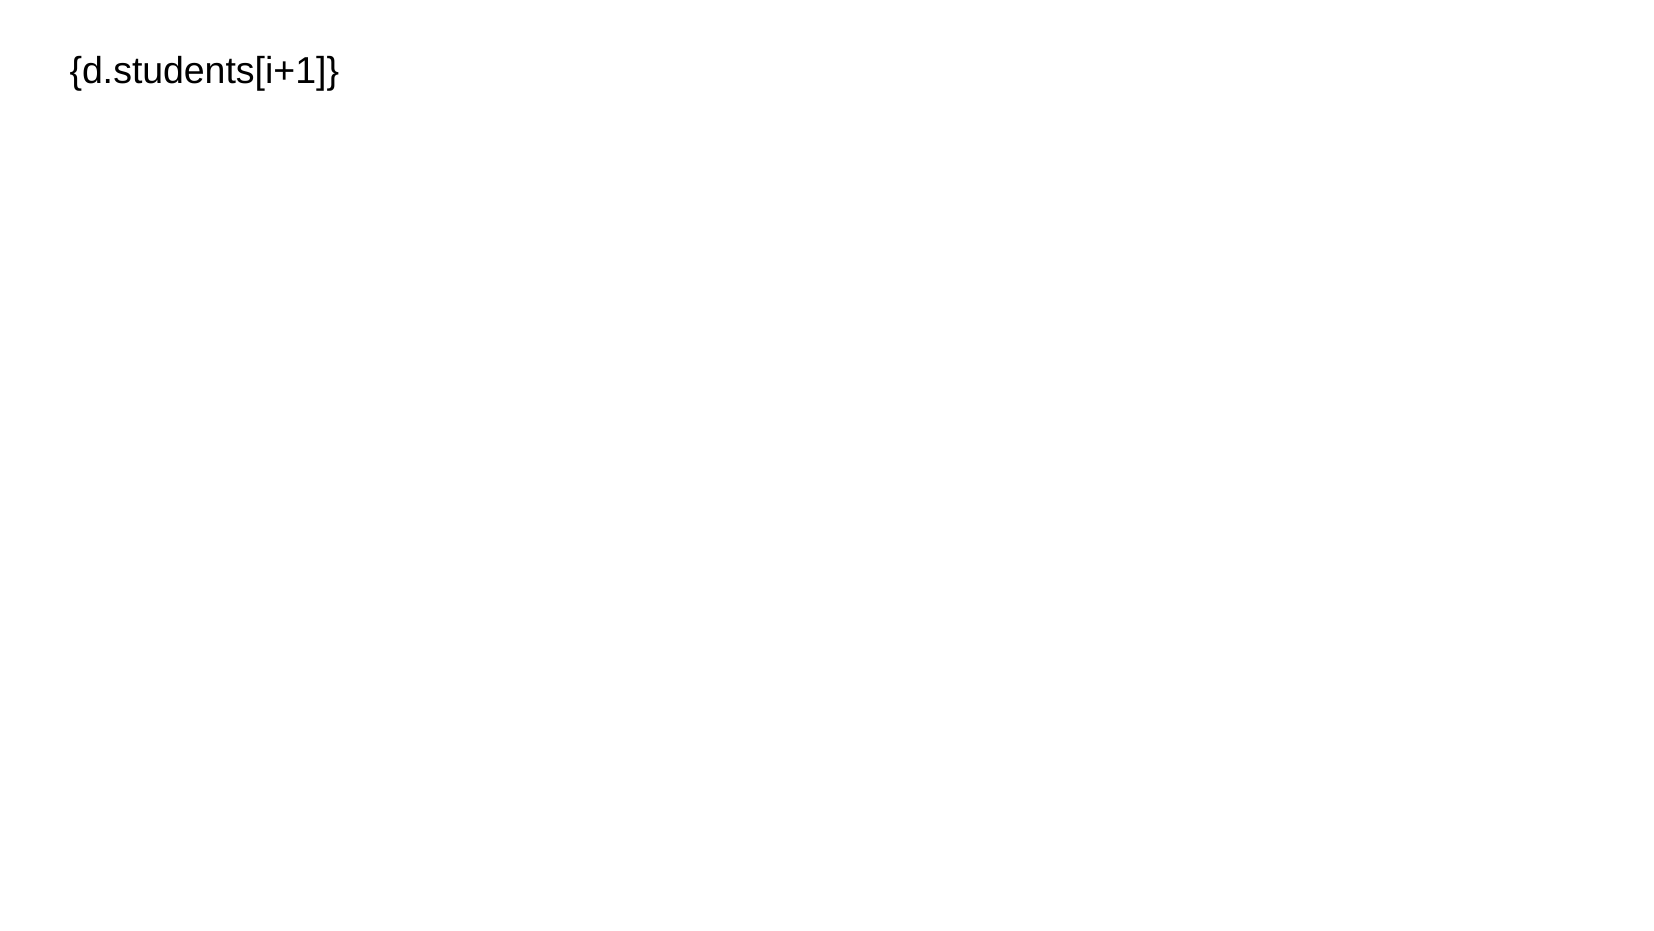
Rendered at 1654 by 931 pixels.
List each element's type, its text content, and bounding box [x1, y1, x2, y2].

text_box {d.students[i+1]} [54, 42, 459, 100]
